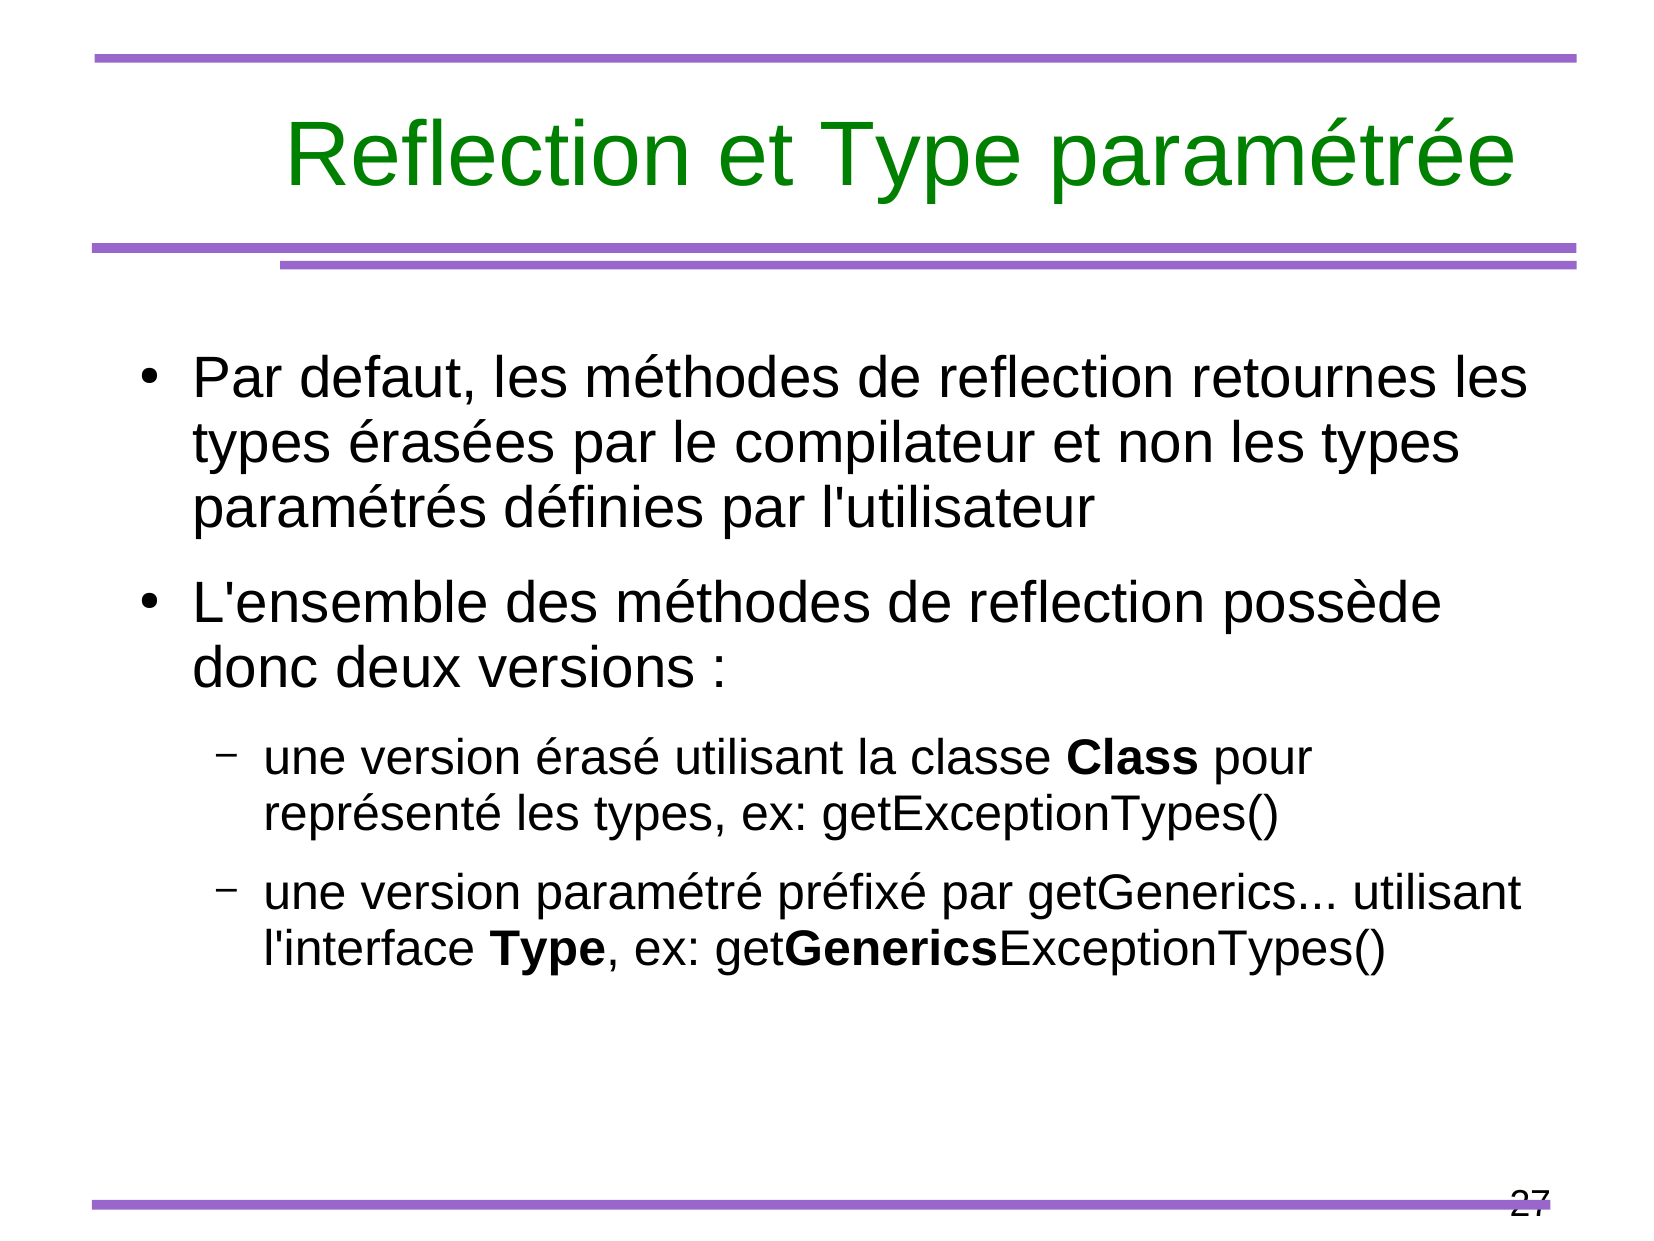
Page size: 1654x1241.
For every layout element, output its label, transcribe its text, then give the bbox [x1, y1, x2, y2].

title Reflection et Type paramétrée [121, 42, 1534, 265]
list Par defaut, les méthodes de reflection retournes les types érasées par le compilateur et non les types paramétrés définies par l'utilisateur L'ensemble des méthodes de reflection possède donc deux versions : une version érasé utilisant la classe Class pour représenté les types, ex: getExceptionTypes() une version paramétré préfixé par getGenerics... utilisant l'interface Type, ex: getGenericsExceptionTypes() [121, 344, 1534, 1127]
